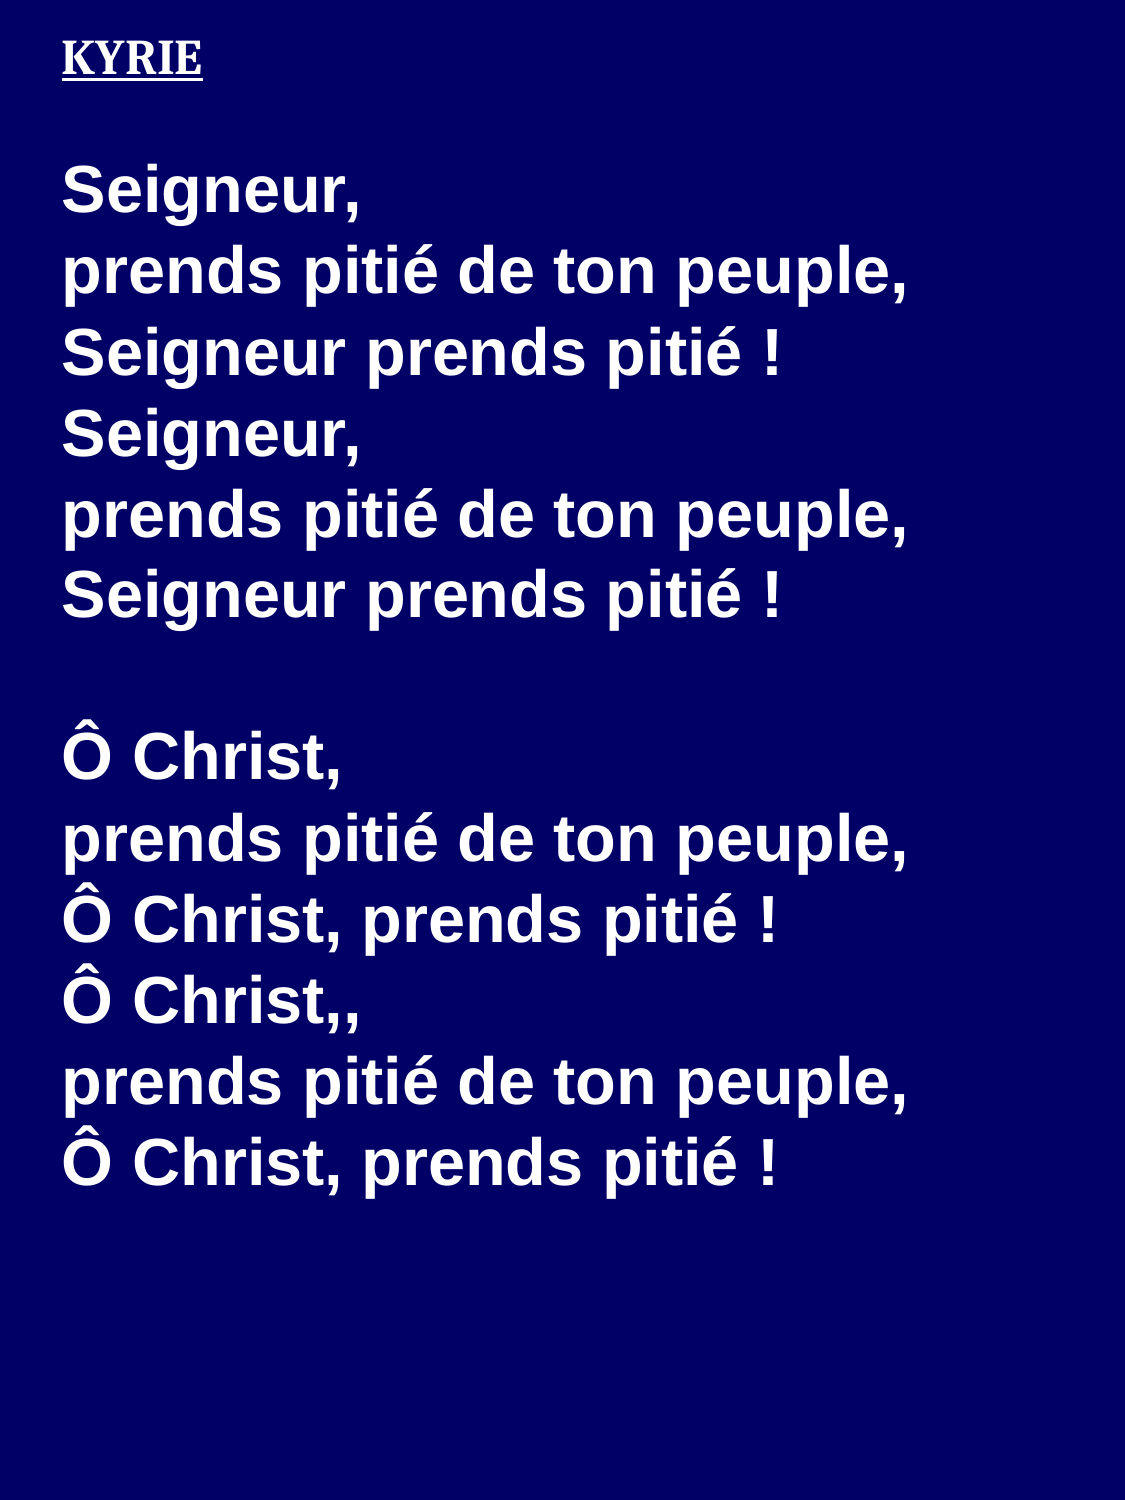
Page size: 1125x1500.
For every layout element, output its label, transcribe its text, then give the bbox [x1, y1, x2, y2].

text_box KYRIE Seigneur, prends pitié de ton peuple, Seigneur prends pitié ! Seigneur, prends pitié de ton peuple, Seigneur prends pitié ! Ô Christ, prends pitié de ton peuple, Ô Christ, prends pitié ! Ô Christ,, prends pitié de ton peuple, Ô Christ, prends pitié ! [47, 35, 1125, 1431]
